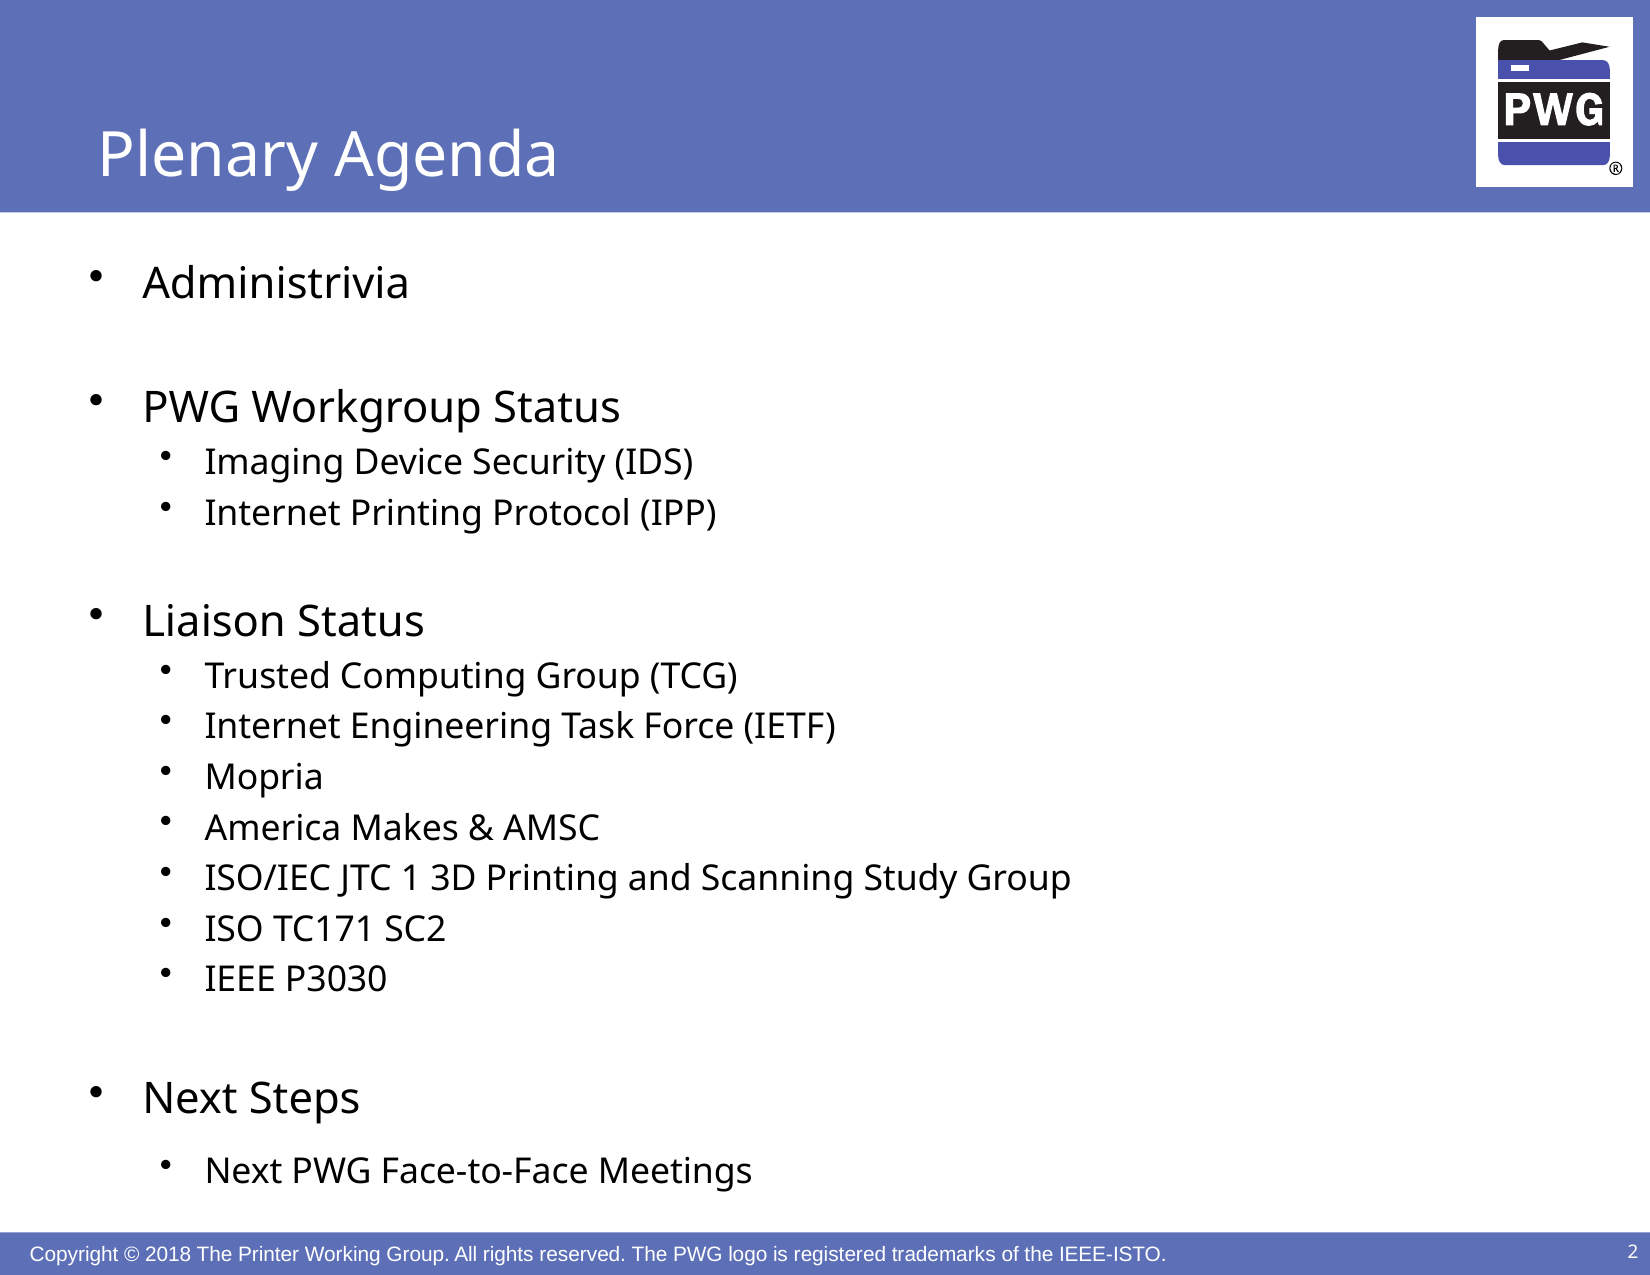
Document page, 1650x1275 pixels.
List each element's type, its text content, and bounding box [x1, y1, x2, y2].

list Administrivia PWG Workgroup Status Imaging Device Security (IDS) Internet Printing Protocol (IPP) Liaison Status Trusted Computing Group (TCG) Internet Engineering Task Force (IETF) Mopria America Makes & AMSC ISO/IEC JTC 1 3D Printing and Scanning Study Group ISO TC171 SC2 IEEE P3030 Next Steps Next PWG Face-to-Face Meetings [82, 254, 1568, 1201]
title Plenary Agenda [82, 8, 1449, 198]
